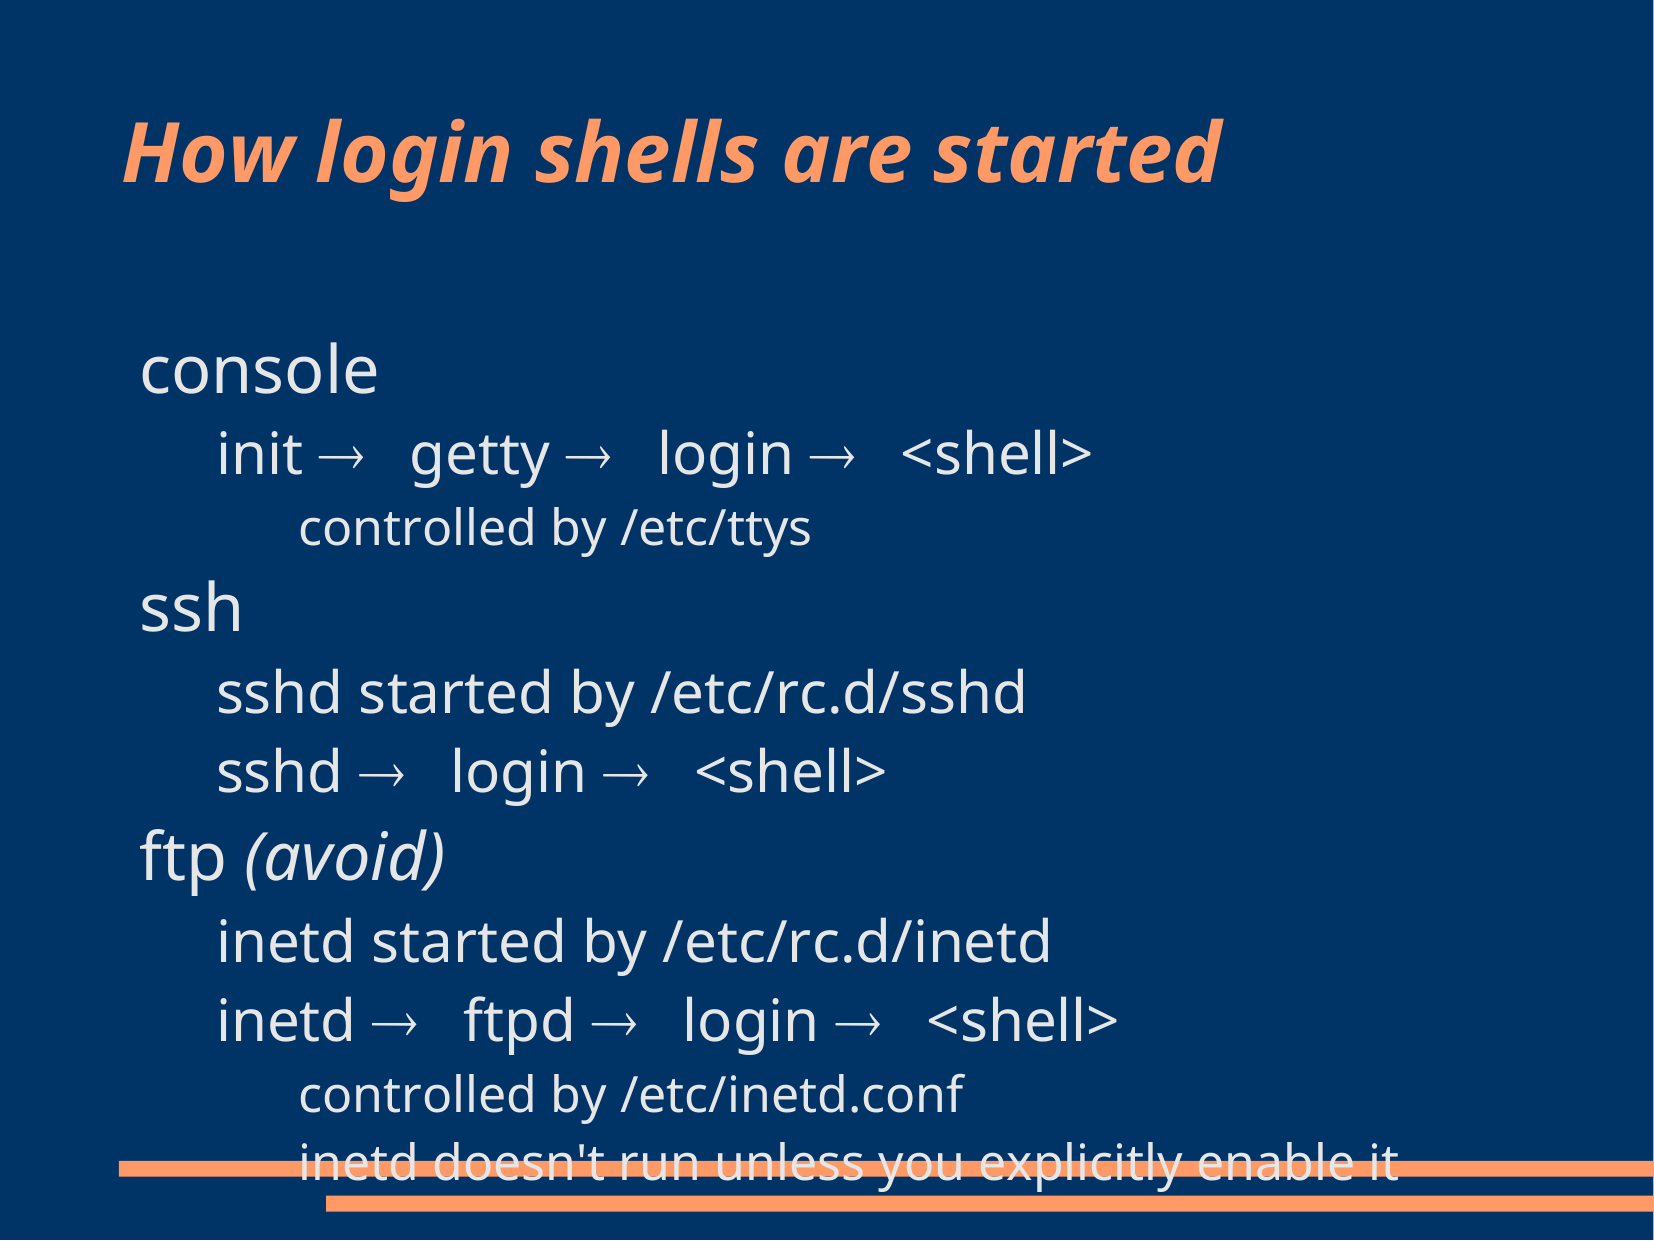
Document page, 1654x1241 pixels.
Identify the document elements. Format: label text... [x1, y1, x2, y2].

title How login shells are started [121, 46, 1534, 254]
list console init ® getty ® login ® <shell> controlled by /etc/ttys ssh sshd started by /etc/rc.d/sshd sshd ® login ® <shell> ftp (avoid) inetd started by /etc/rc.d/inetd inetd ® ftpd ® login ® <shell> controlled by /etc/inetd.conf inetd doesn't run unless you explicitly enable it [121, 322, 1561, 1132]
